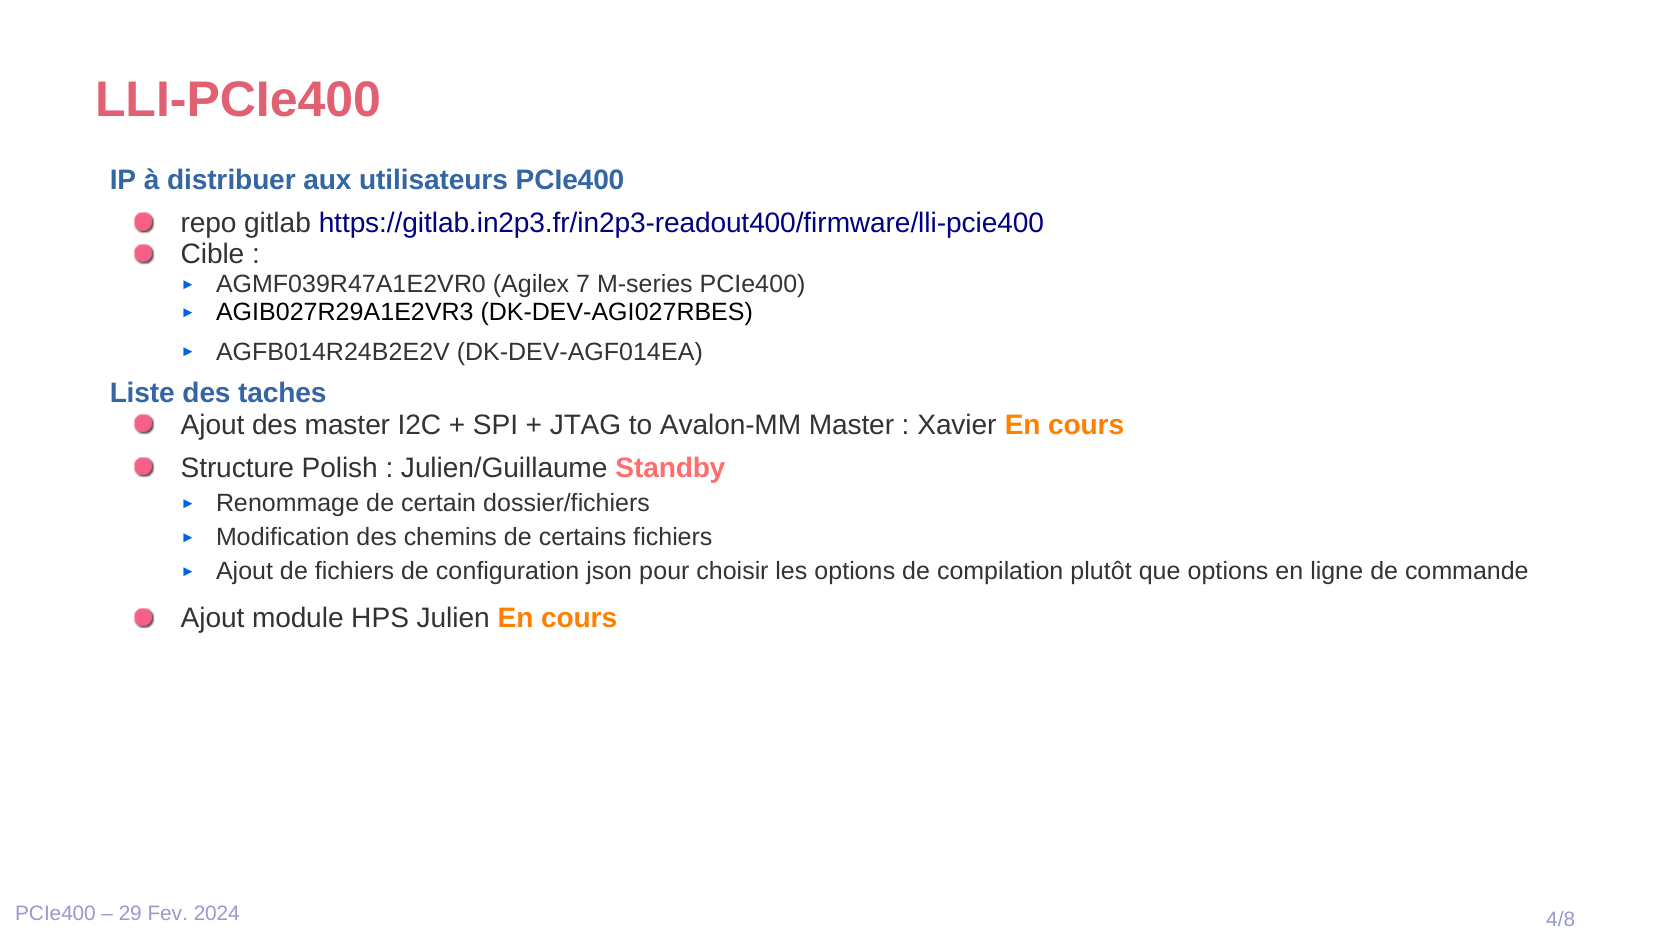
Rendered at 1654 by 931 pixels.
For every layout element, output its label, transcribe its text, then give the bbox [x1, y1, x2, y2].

list IP à distribuer aux utilisateurs PCIe400 repo gitlab https://gitlab.in2p3.fr/in2p3-readout400/firmware/lli-pcie400 Cible : AGMF039R47A1E2VR0 (Agilex 7 M-series PCIe400) AGIB027R29A1E2VR3 (DK-DEV-AGI027RBES) AGFB014R24B2E2V (DK-DEV-AGF014EA) Liste des taches Ajout des master I2C + SPI + JTAG to Avalon-MM Master : Xavier En cours Structure Polish : Julien/Guillaume Standby Renommage de certain dossier/fichiers Modification des chemins de certains fichiers Ajout de fichiers de configuration json pour choisir les options de compilation plutôt que options en ligne de commande Ajout module HPS Julien En cours [38, 164, 1636, 871]
title LLI-PCIe400 [94, 40, 1540, 159]
